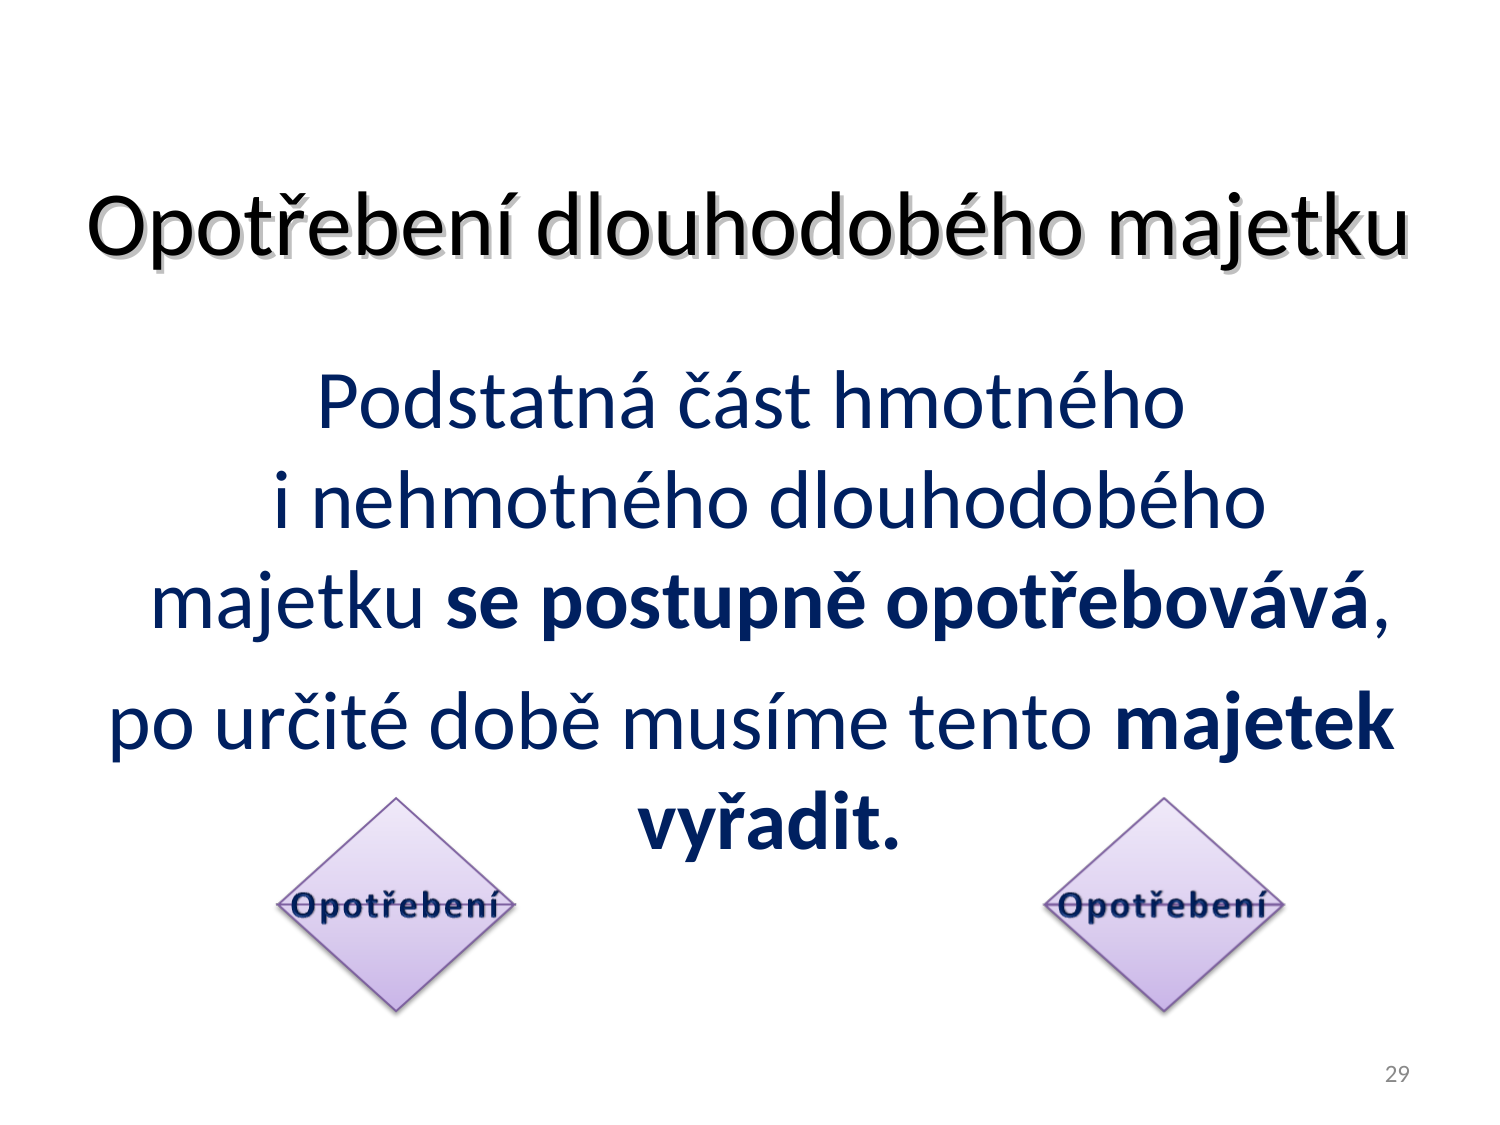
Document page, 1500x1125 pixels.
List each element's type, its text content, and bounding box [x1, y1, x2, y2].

picture [259, 792, 535, 1024]
list Podstatná část hmotného i nehmotného dlouhodobého majetku se postupně opotřebovává, po určité době musíme tento majetek vyřadit. [76, 338, 1427, 995]
title Opotřebení dlouhodobého majetku [53, 125, 1447, 313]
picture [1026, 792, 1303, 1024]
text_box <číslo> [1074, 1042, 1426, 1103]
